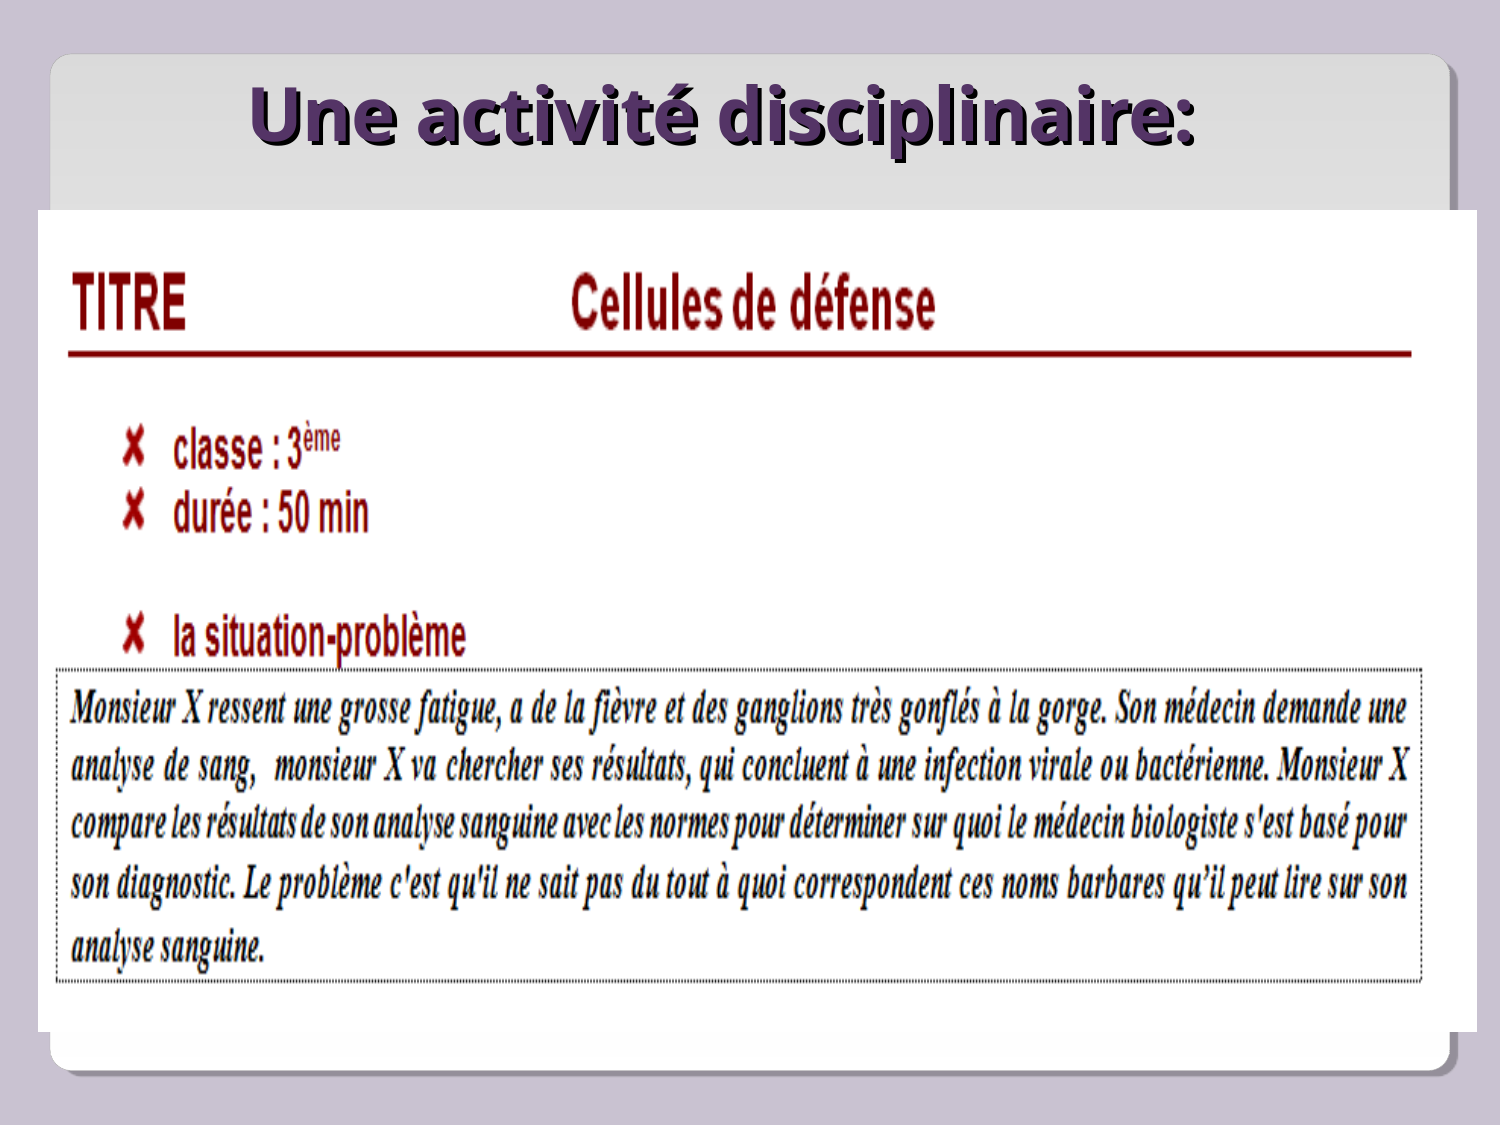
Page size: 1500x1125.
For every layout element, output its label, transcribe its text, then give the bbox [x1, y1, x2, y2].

title Une activité disciplinaire: [0, 46, 1442, 165]
picture [38, 210, 1477, 1032]
